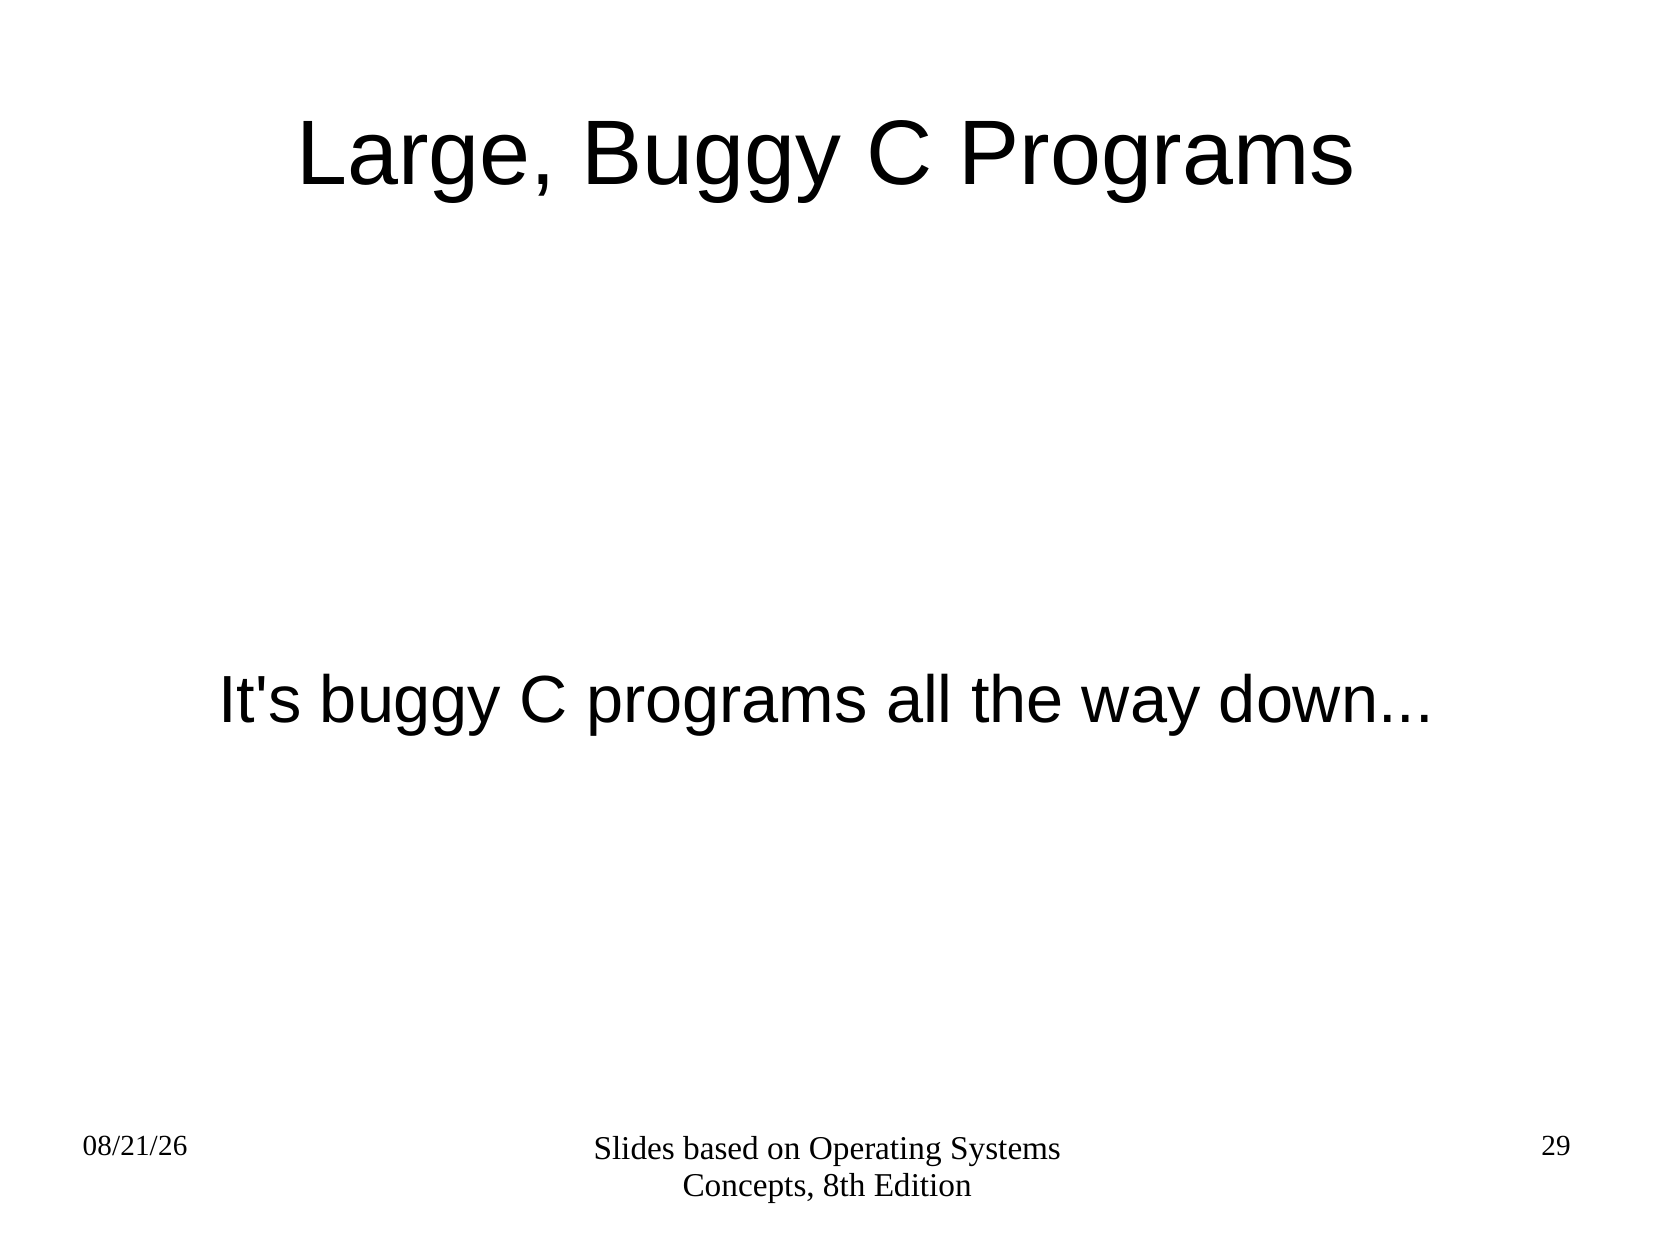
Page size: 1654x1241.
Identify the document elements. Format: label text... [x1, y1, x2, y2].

subtitle It's buggy C programs all the way down... [82, 290, 1571, 1109]
title Large, Buggy C Programs [82, 49, 1571, 257]
